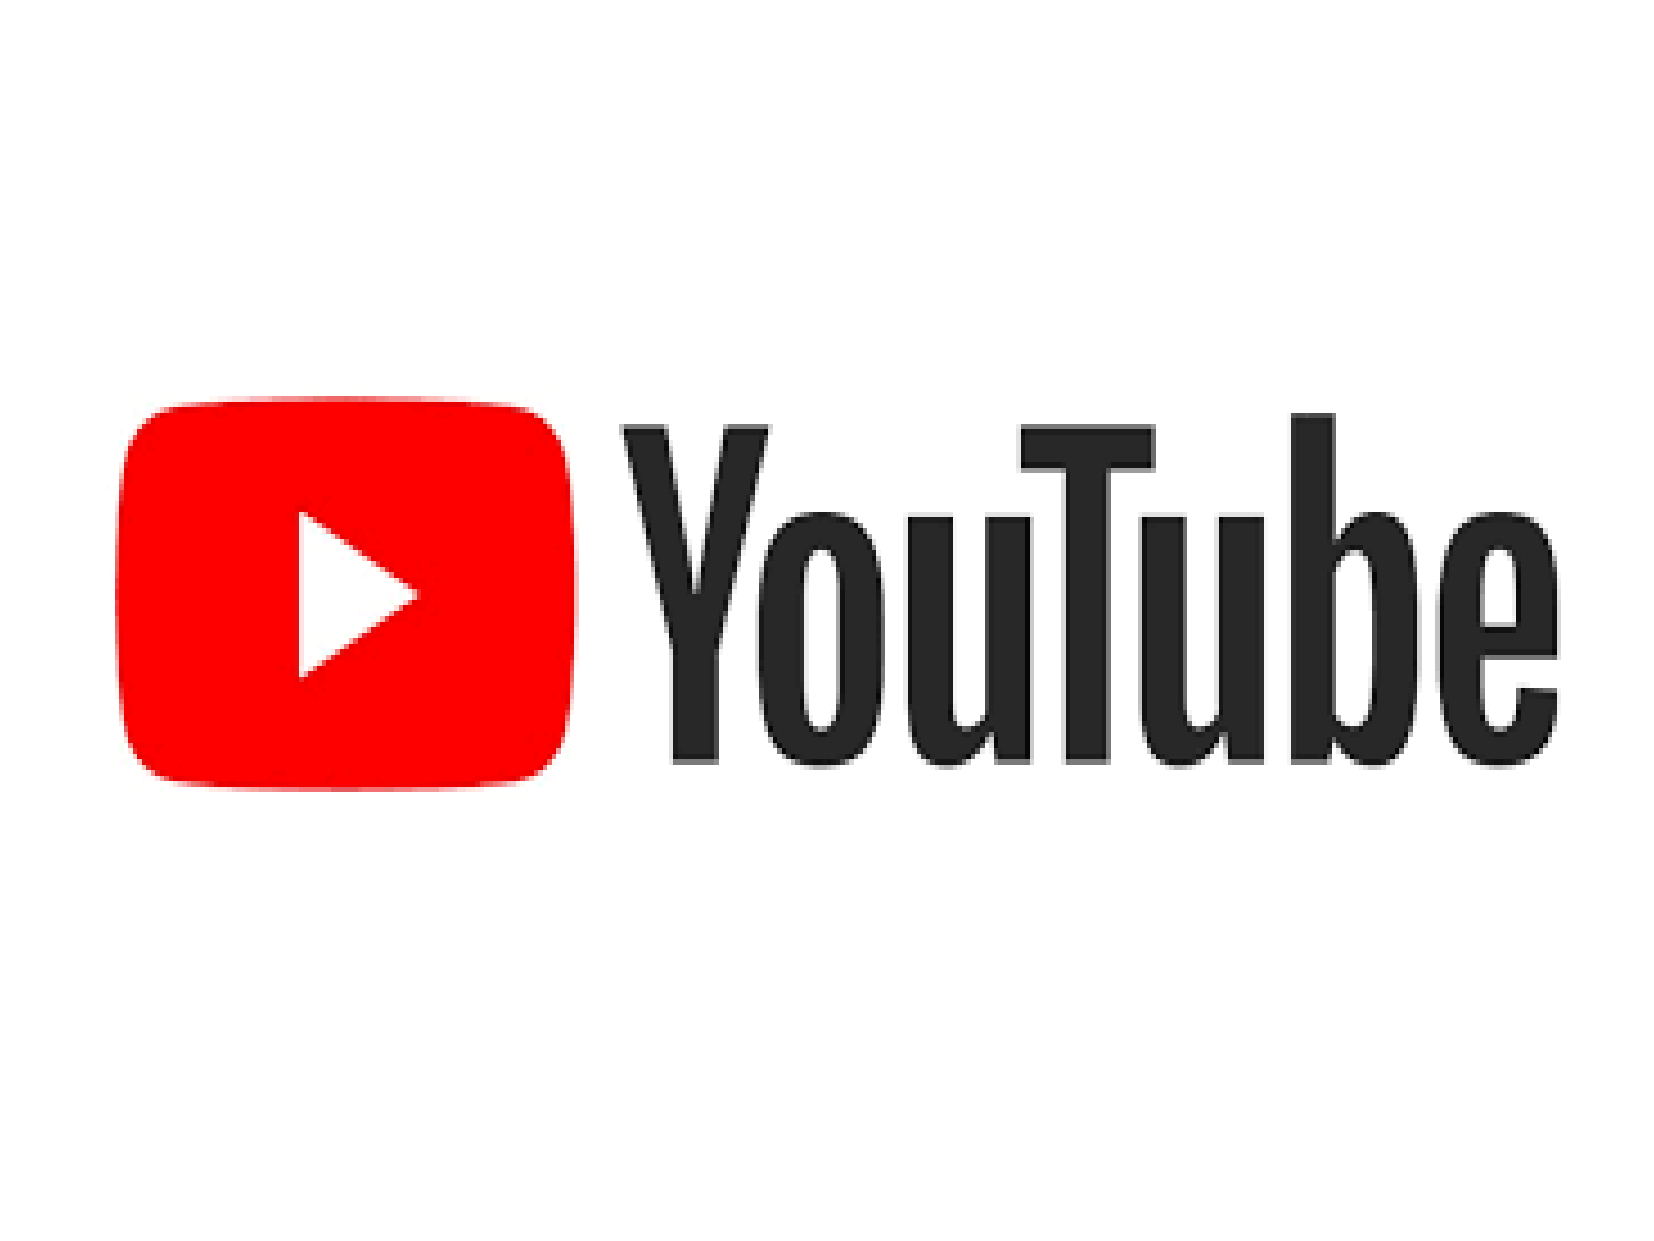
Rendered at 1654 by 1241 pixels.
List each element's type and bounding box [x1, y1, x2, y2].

picture [106, 188, 1571, 1040]
